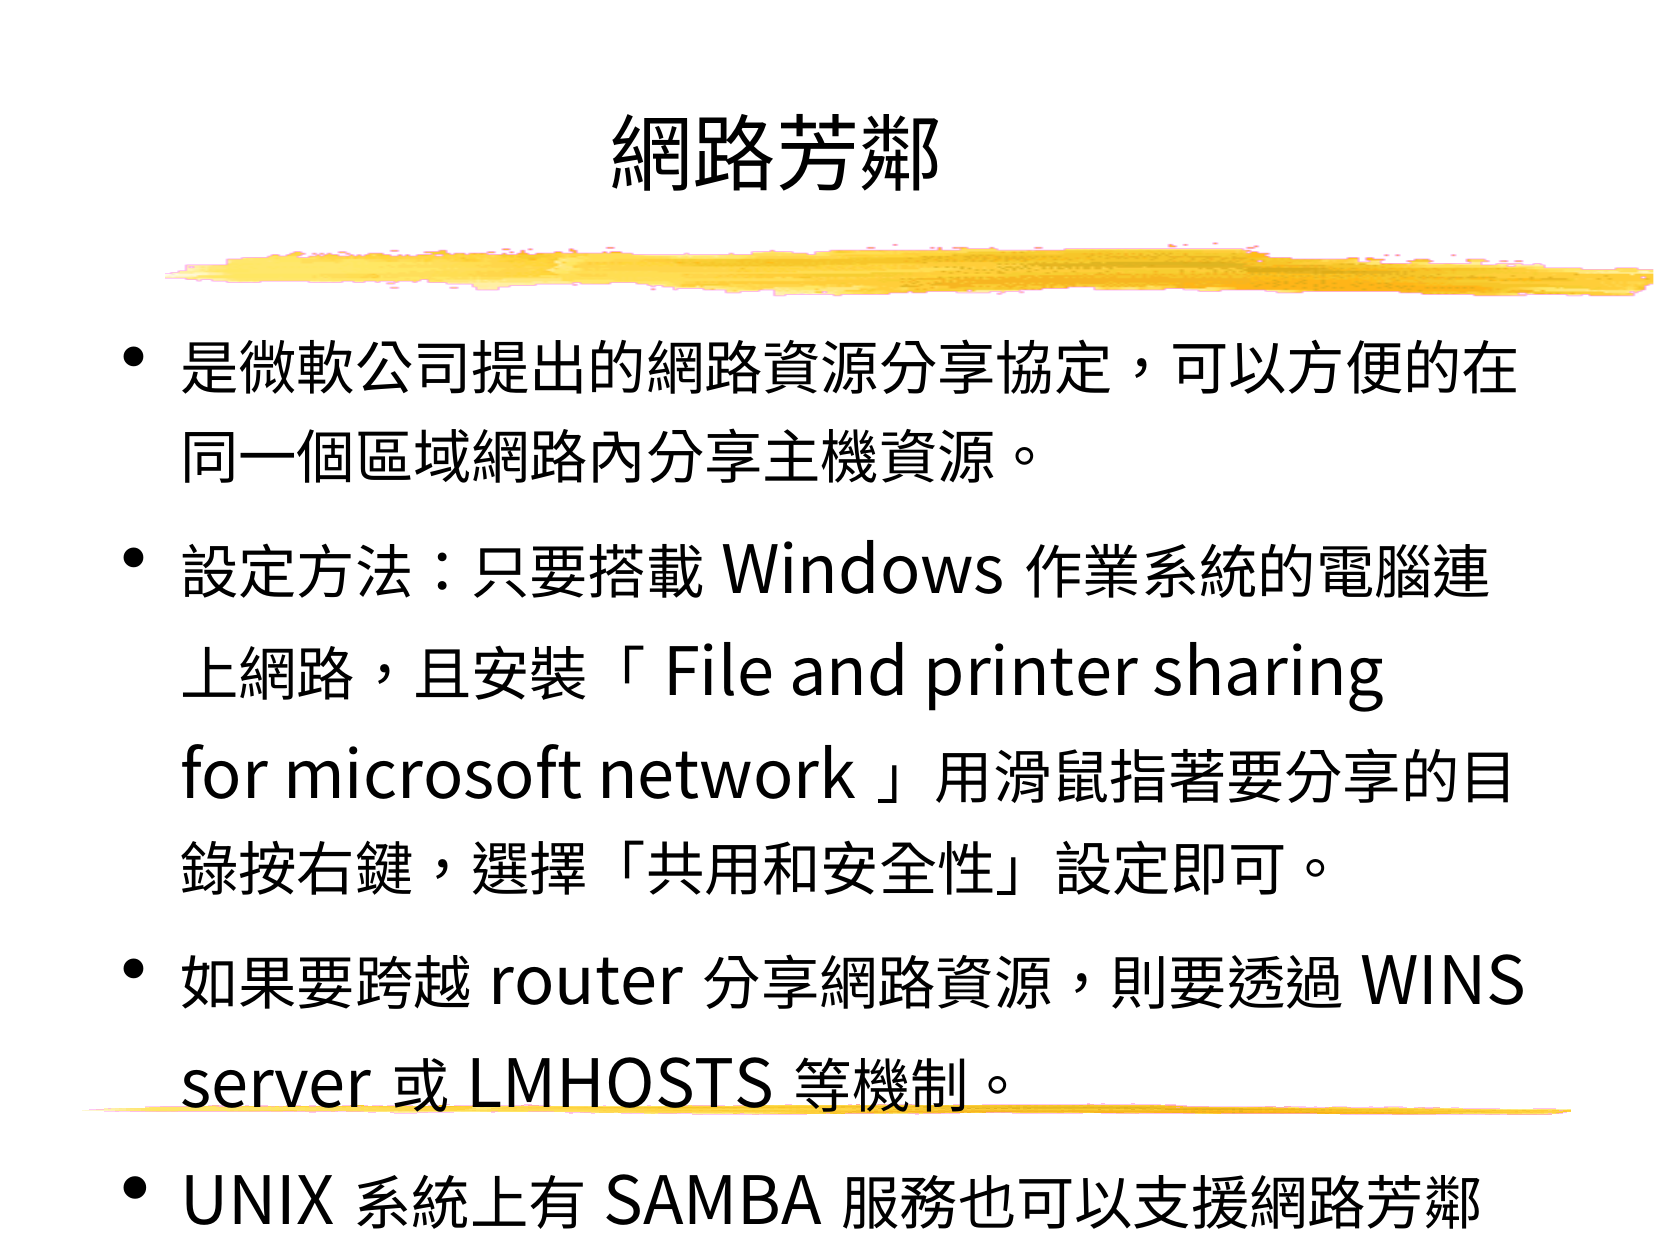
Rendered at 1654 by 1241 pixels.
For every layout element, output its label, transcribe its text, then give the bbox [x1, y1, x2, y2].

picture [165, 237, 1654, 308]
title 網路芳鄰 [73, 41, 1479, 249]
picture [897, 1102, 905, 1107]
list 是微軟公司提出的網路資源分享協定，可以方便的在同一個區域網路內分享主機資源。 設定方法：只要搭載Windows作業系統的電腦連上網路，且安裝「File and printer sharing for microsoft network」用滑鼠指著要分享的目錄按右鍵，選擇「共用和安全性」設定即可。 如果要跨越router分享網路資源，則要透過WINS server或LMHOSTS等機制。 UNIX系統上有SAMBA服務也可以支援網路芳鄰 [124, 316, 1530, 1084]
picture [435, 1102, 443, 1107]
picture [82, 1102, 1571, 1117]
